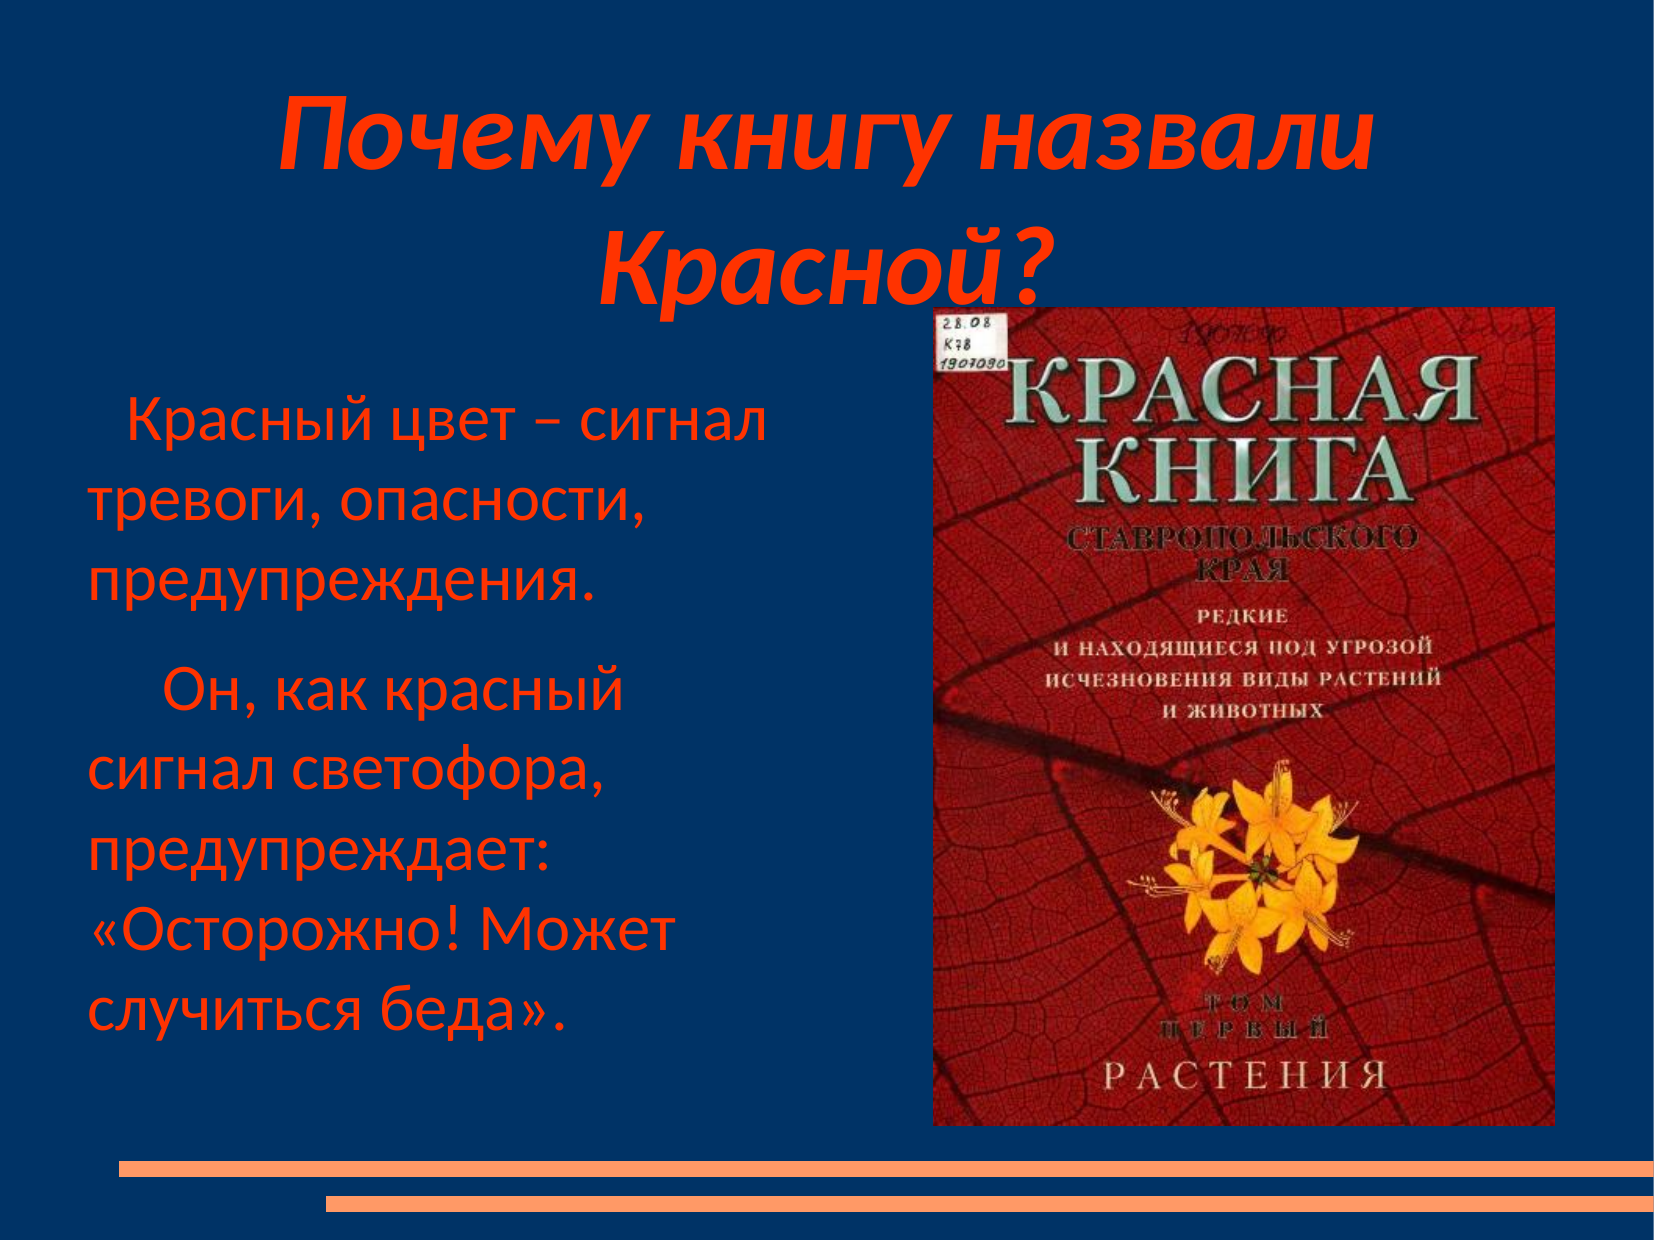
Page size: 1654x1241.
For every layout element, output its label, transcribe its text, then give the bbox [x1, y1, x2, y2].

list Красный цвет – сигнал тревоги, опасности, предупреждения. Он, как красный сигнал светофора, предупреждает: «Осторожно! Может случиться беда». [72, 366, 804, 1185]
picture [933, 307, 1555, 1126]
title Почему книгу назвали Красной? [82, 49, 1571, 257]
